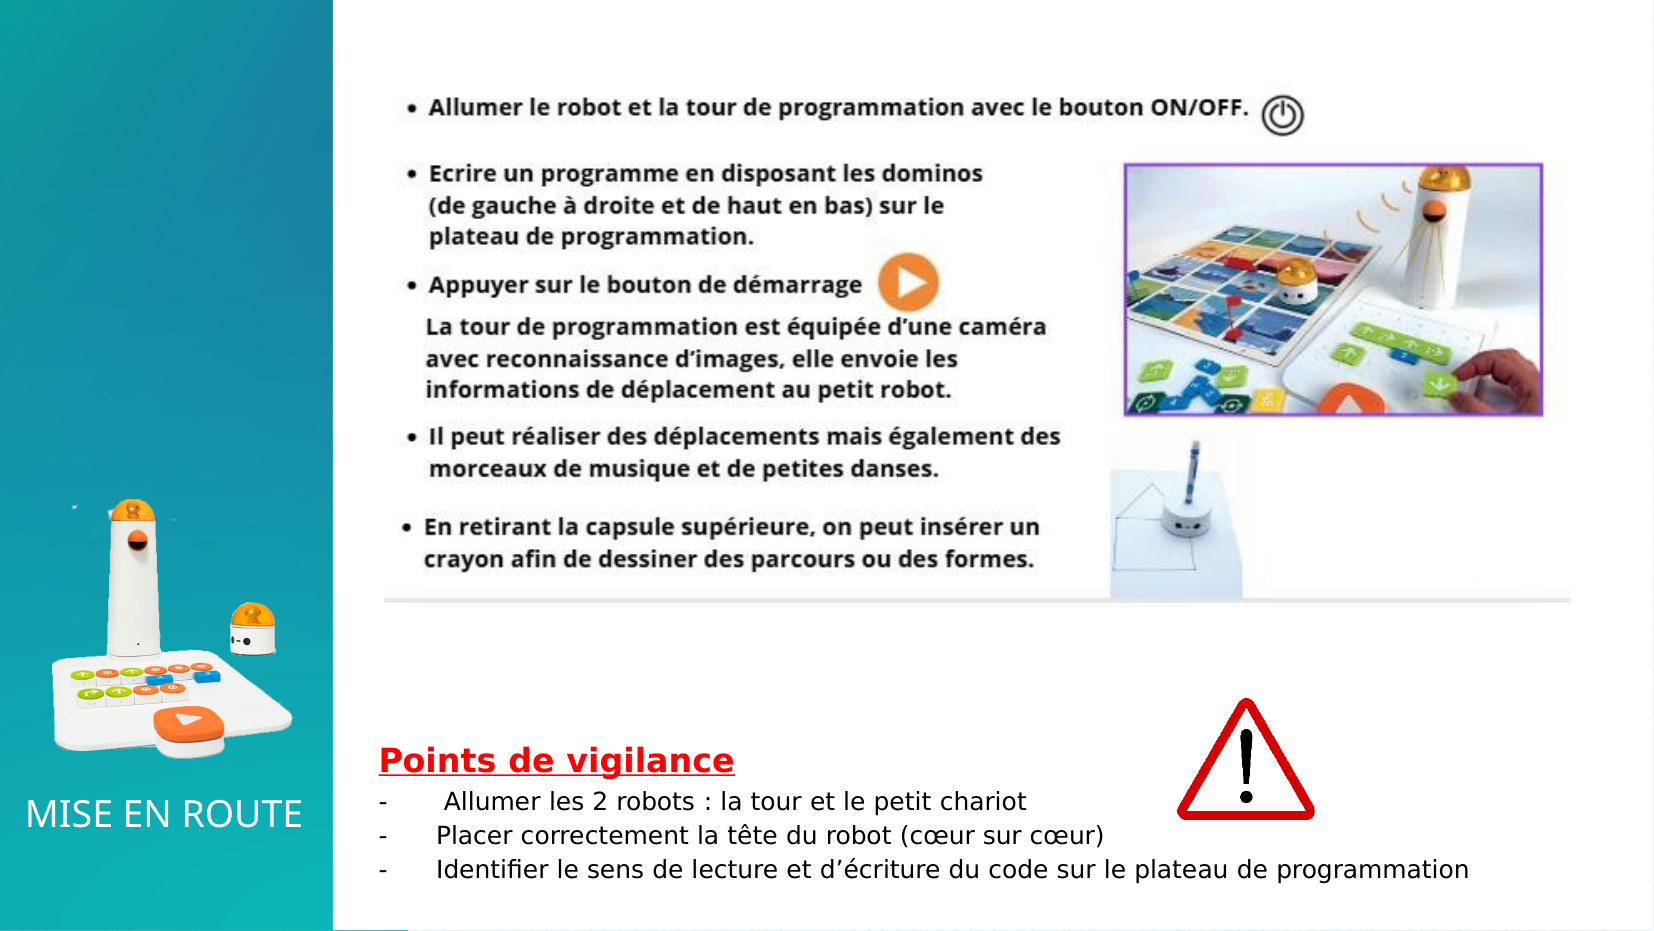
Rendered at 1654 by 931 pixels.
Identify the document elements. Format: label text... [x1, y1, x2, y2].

picture [383, 84, 1571, 603]
text_box MISE EN ROUTE [0, 716, 329, 885]
picture [358, 698, 1654, 901]
picture [29, 496, 296, 764]
text_box [0, 0, 1654, 931]
